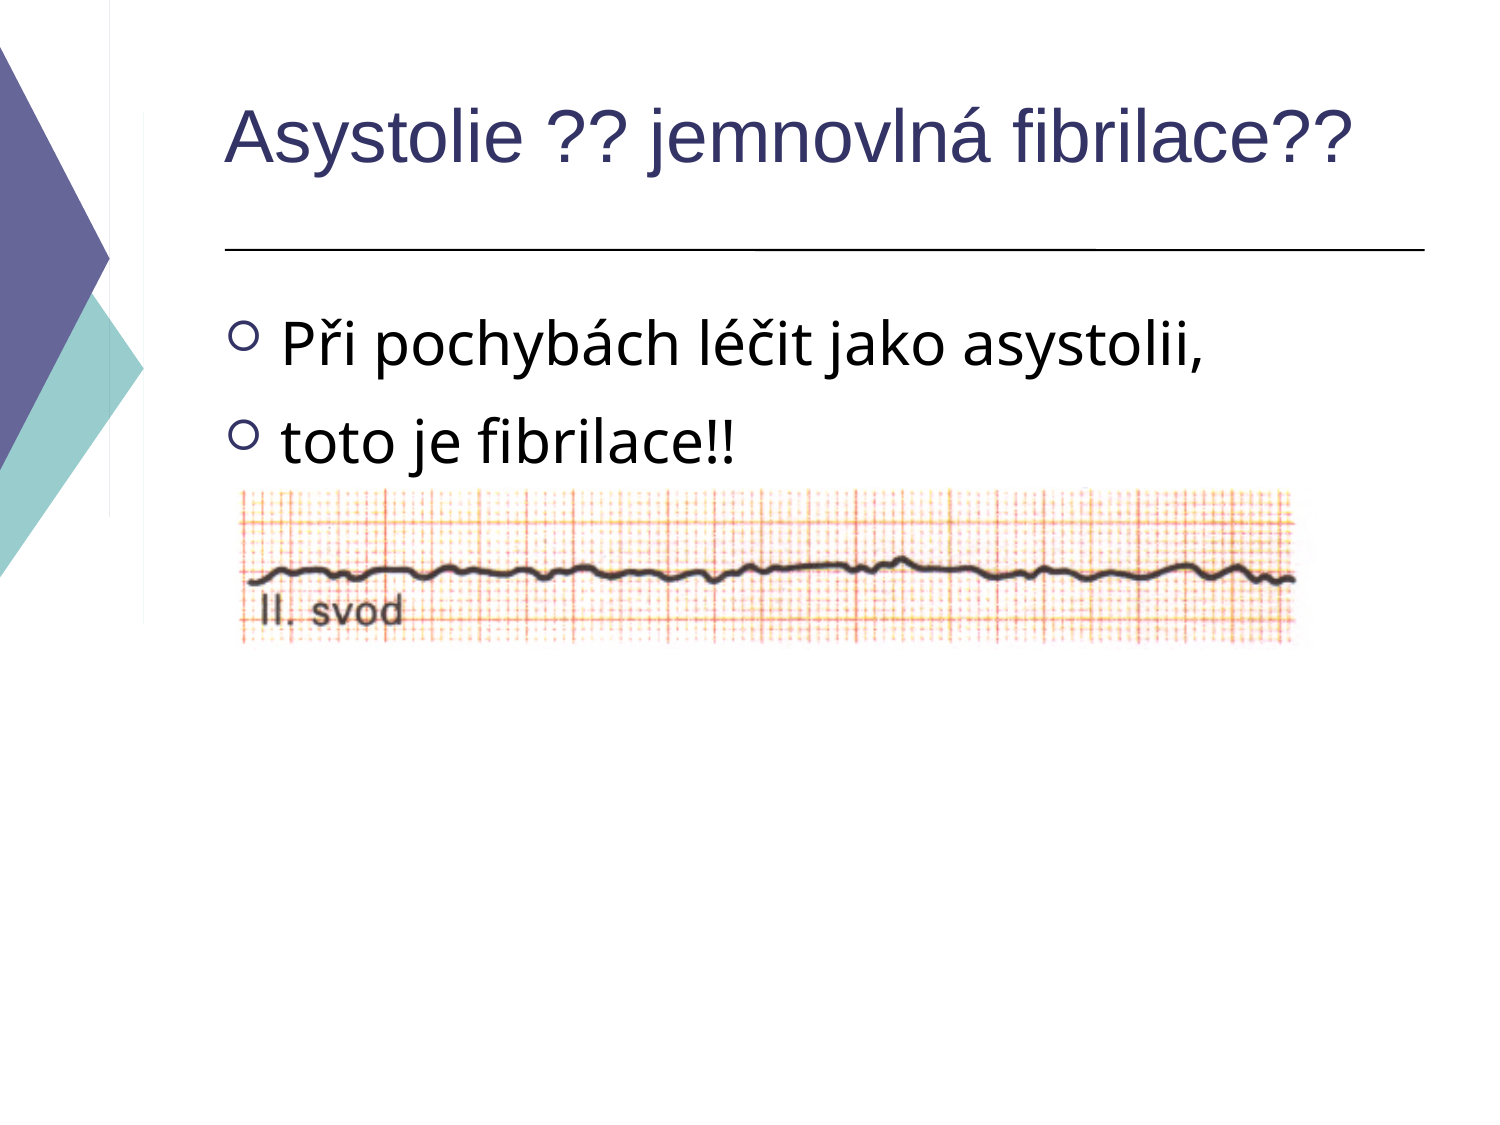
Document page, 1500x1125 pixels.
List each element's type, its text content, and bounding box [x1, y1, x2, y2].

list Při pochybách léčit jako asystolii, toto je fibrilace!! [224, 299, 1425, 975]
title Asystolie ?? jemnovlná fibrilace?? [224, 41, 1425, 237]
picture [236, 487, 1317, 650]
